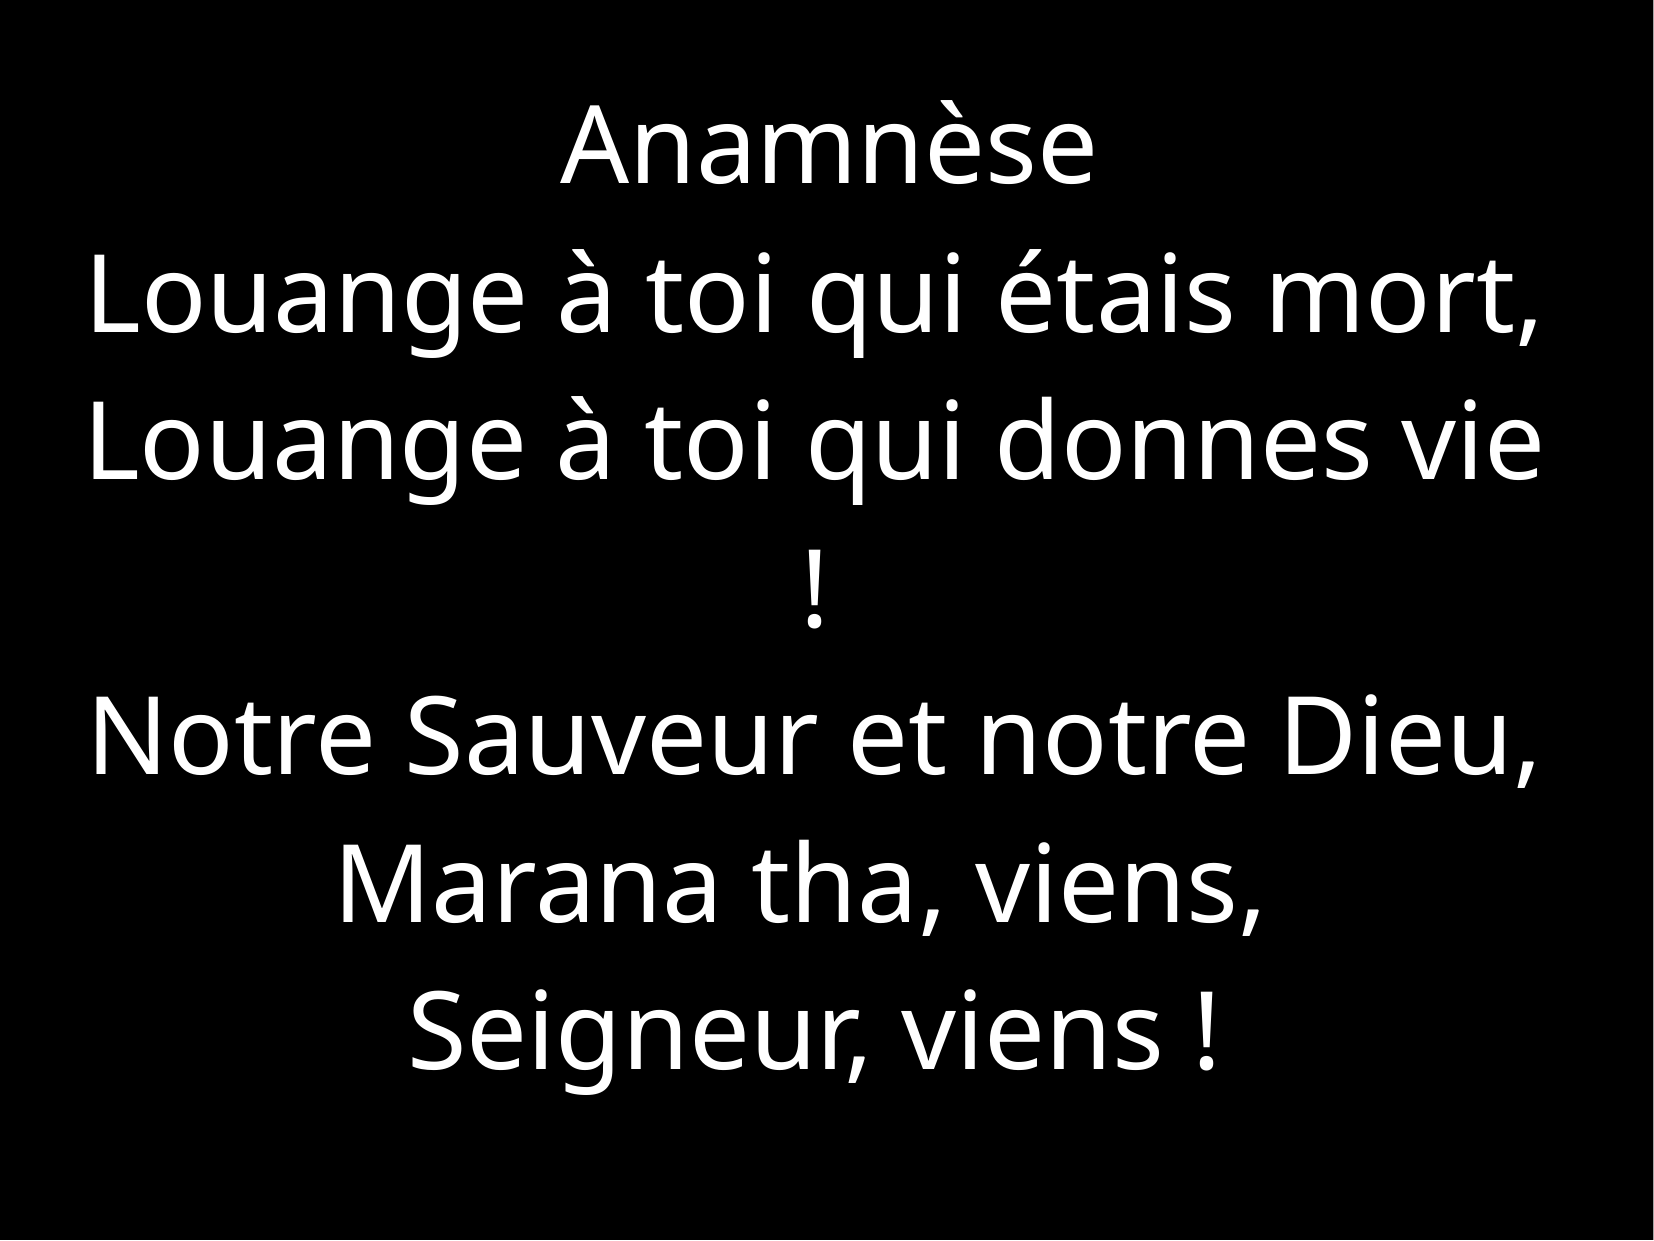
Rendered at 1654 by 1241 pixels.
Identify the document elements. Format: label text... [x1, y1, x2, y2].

subtitle Anamnèse Louange à toi qui étais mort, Louange à toi qui donnes vie ! Notre Sauveur et notre Dieu, Marana tha, viens, Seigneur, viens ! [70, 123, 1559, 1241]
